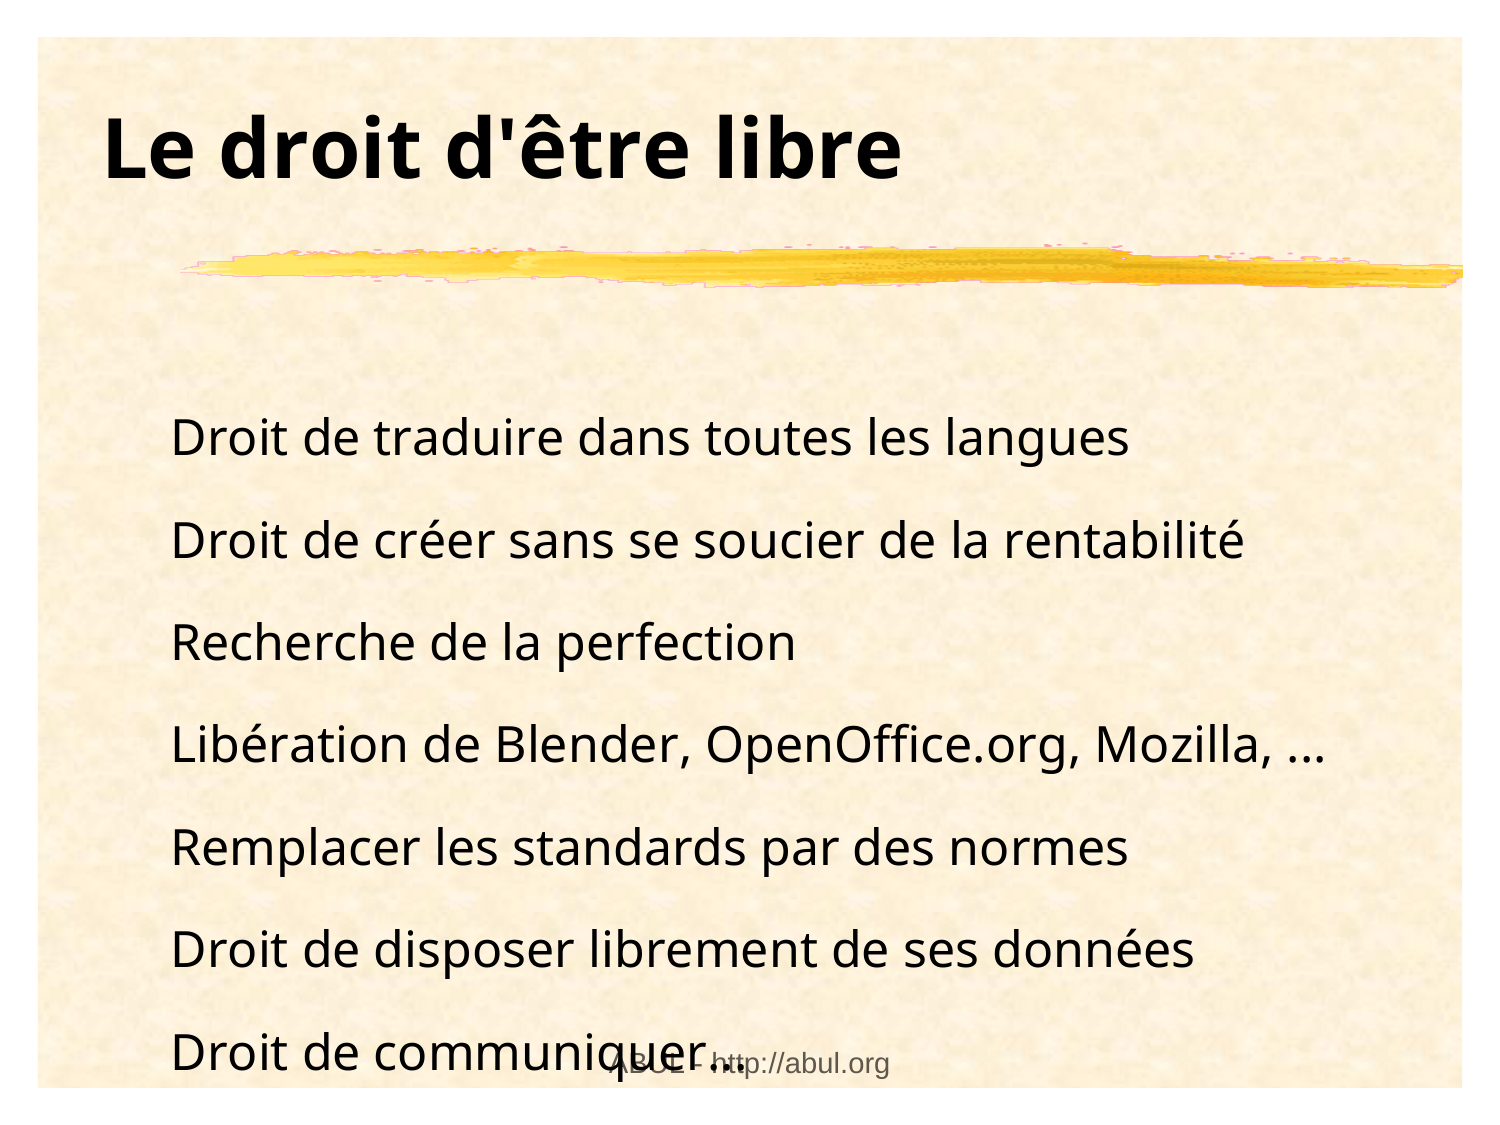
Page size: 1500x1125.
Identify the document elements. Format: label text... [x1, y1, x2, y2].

text_box Droit de traduire dans toutes les langues Droit de créer sans se soucier de la rentabilité Recherche de la perfection Libération de Blender, OpenOffice.org, Mozilla, ... Remplacer les standards par des normes Droit de disposer librement de ses données Droit de communiquer... [170, 368, 1382, 946]
title Le droit d'être libre [101, 39, 1312, 253]
picture [37, 37, 1463, 1088]
